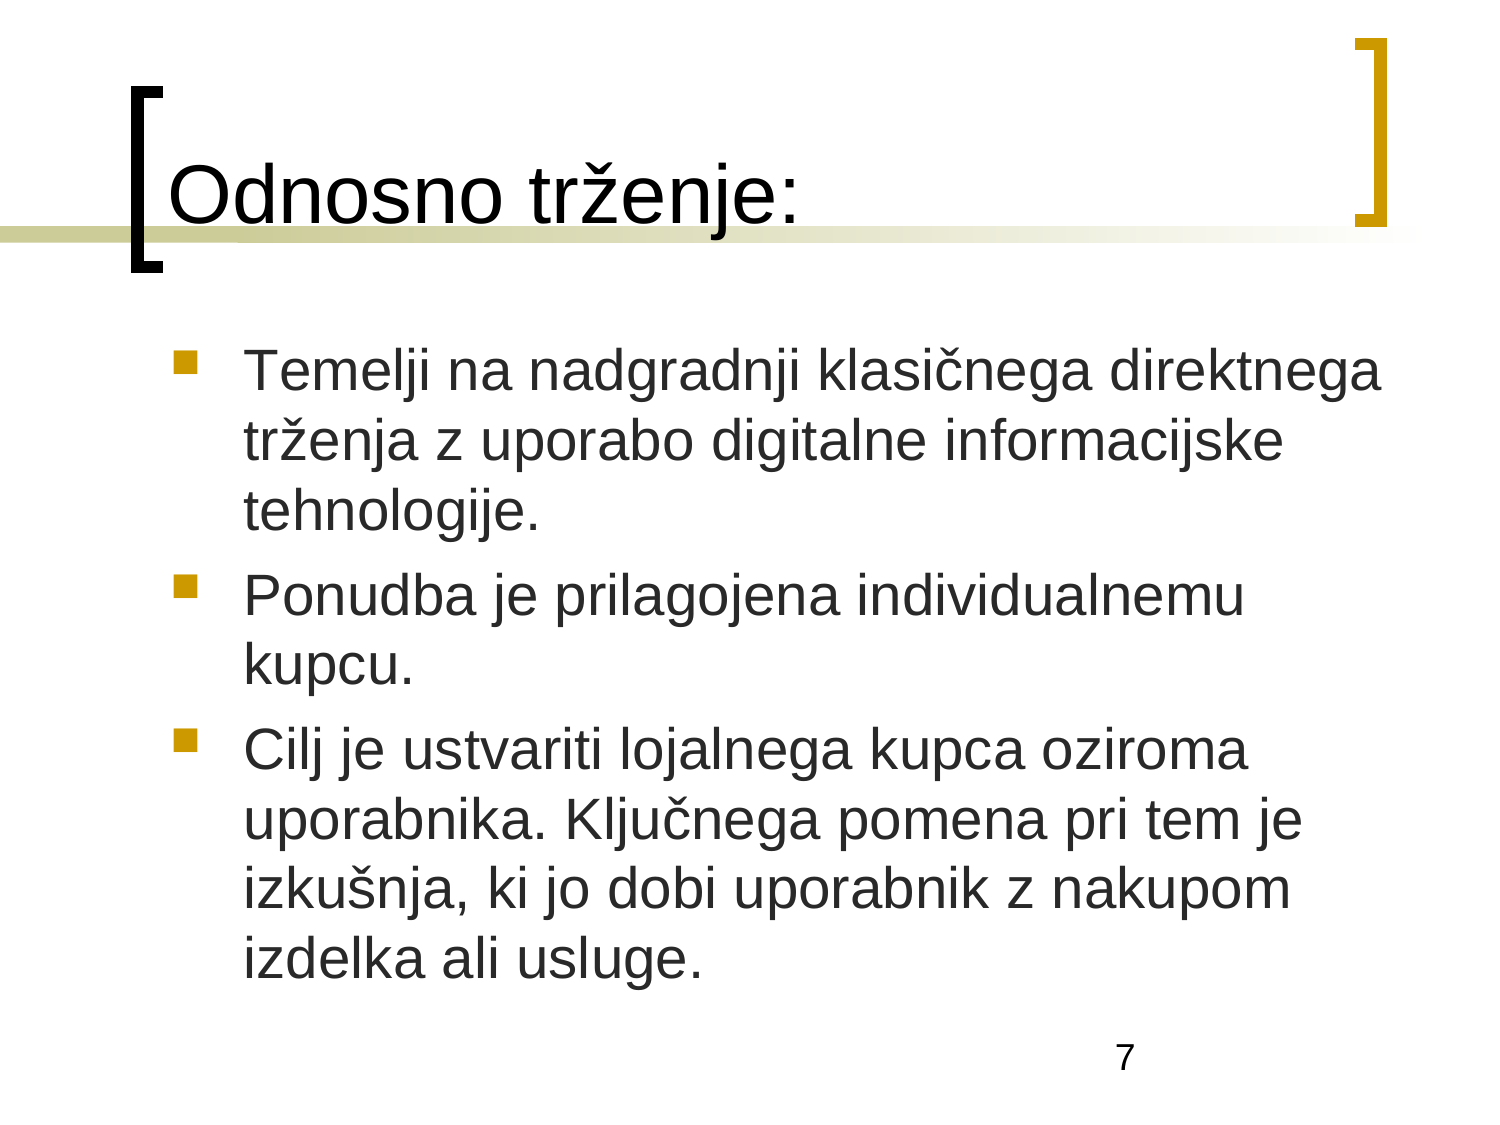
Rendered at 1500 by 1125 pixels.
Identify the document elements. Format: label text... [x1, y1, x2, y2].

title Odnosno trženje: [152, 15, 1328, 248]
list Temelji na nadgradnji klasičnega direktnega trženja z uporabo digitalne informacijske tehnologije. Ponudba je prilagojena individualnemu kupcu. Cilj je ustvariti lojalnega kupca oziroma uporabnika. Ključnega pomena pri tem je izkušnja, ki jo dobi uporabnik z nakupom izdelka ali usluge. [155, 324, 1413, 1001]
